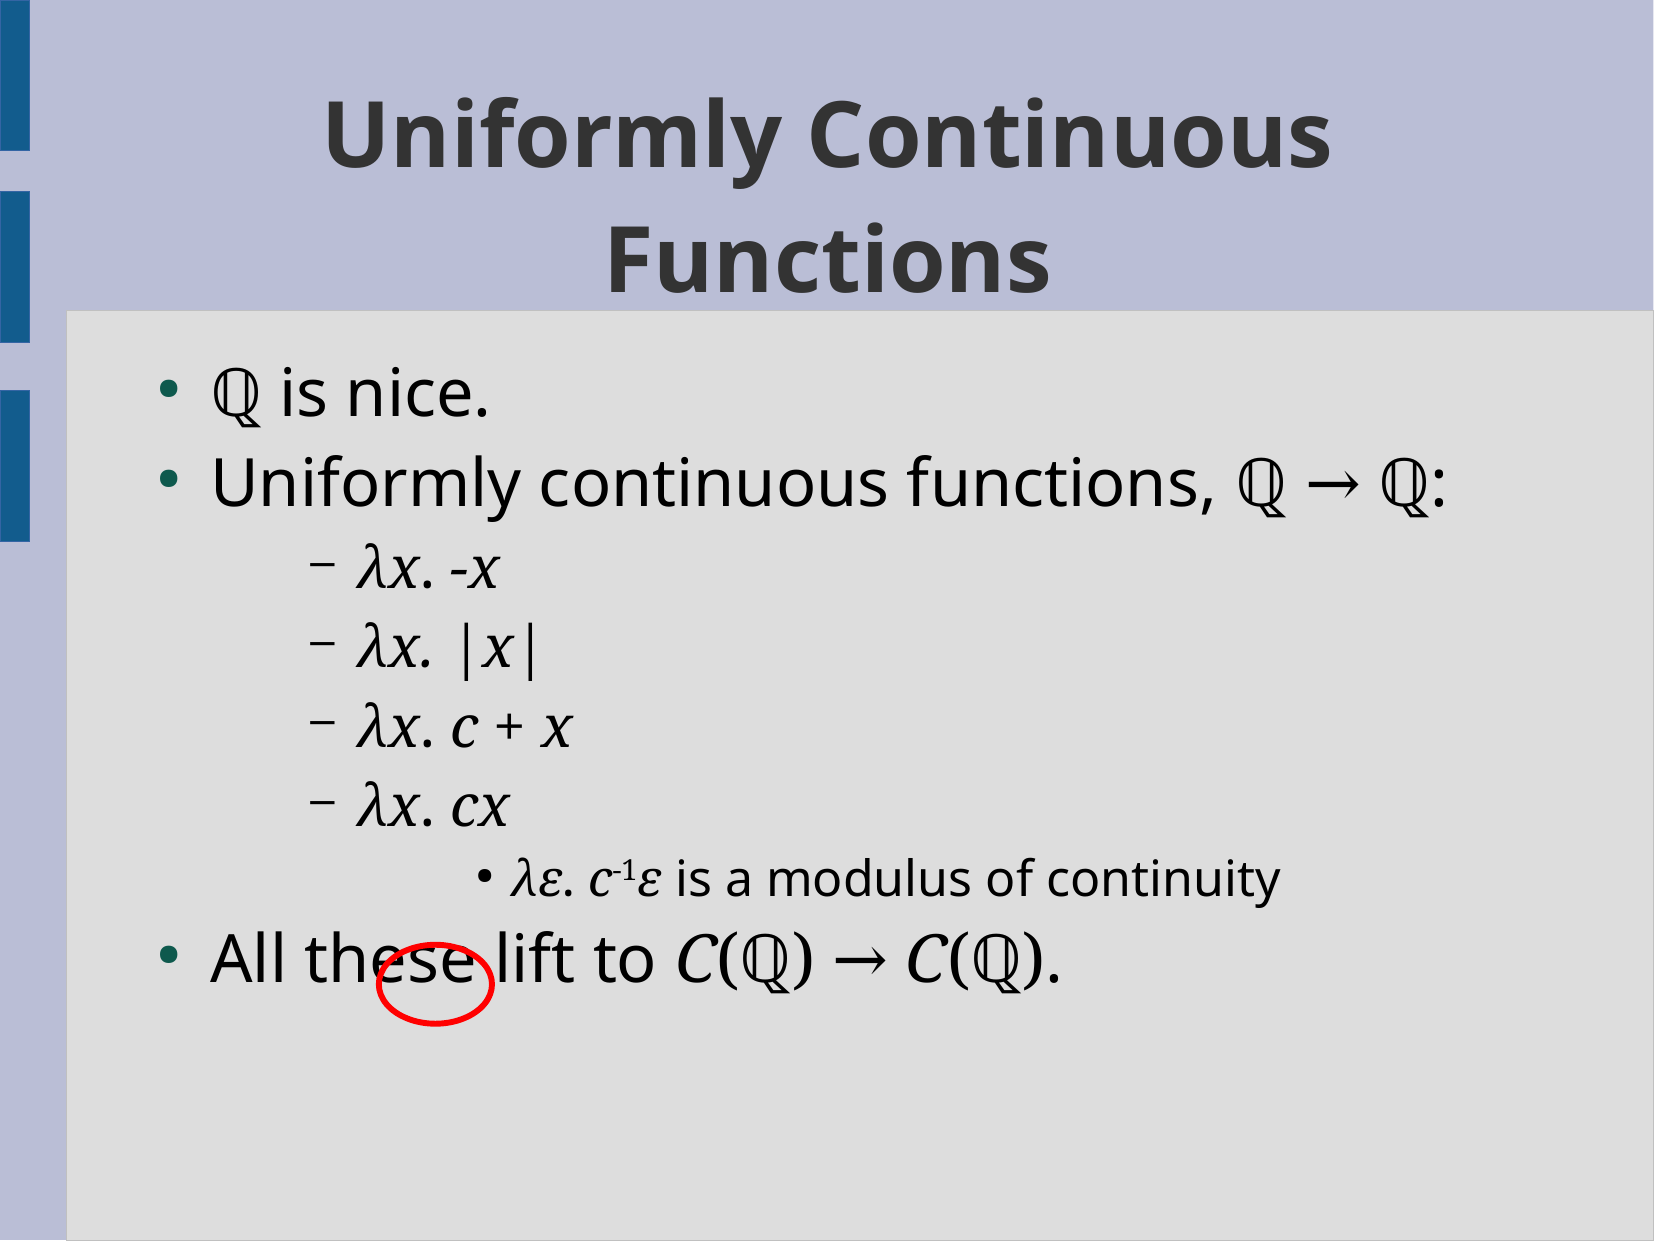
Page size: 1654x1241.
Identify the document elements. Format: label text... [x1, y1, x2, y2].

title Uniformly Continuous Functions [121, 55, 1534, 334]
list ℚ is nice. Uniformly continuous functions, ℚ → ℚ: λx. -x λx. |x| λx. c + x λx. cx λε. c-1ε is a modulus of continuity All these lift to C(ℚ) → C(ℚ). [121, 344, 1534, 1128]
